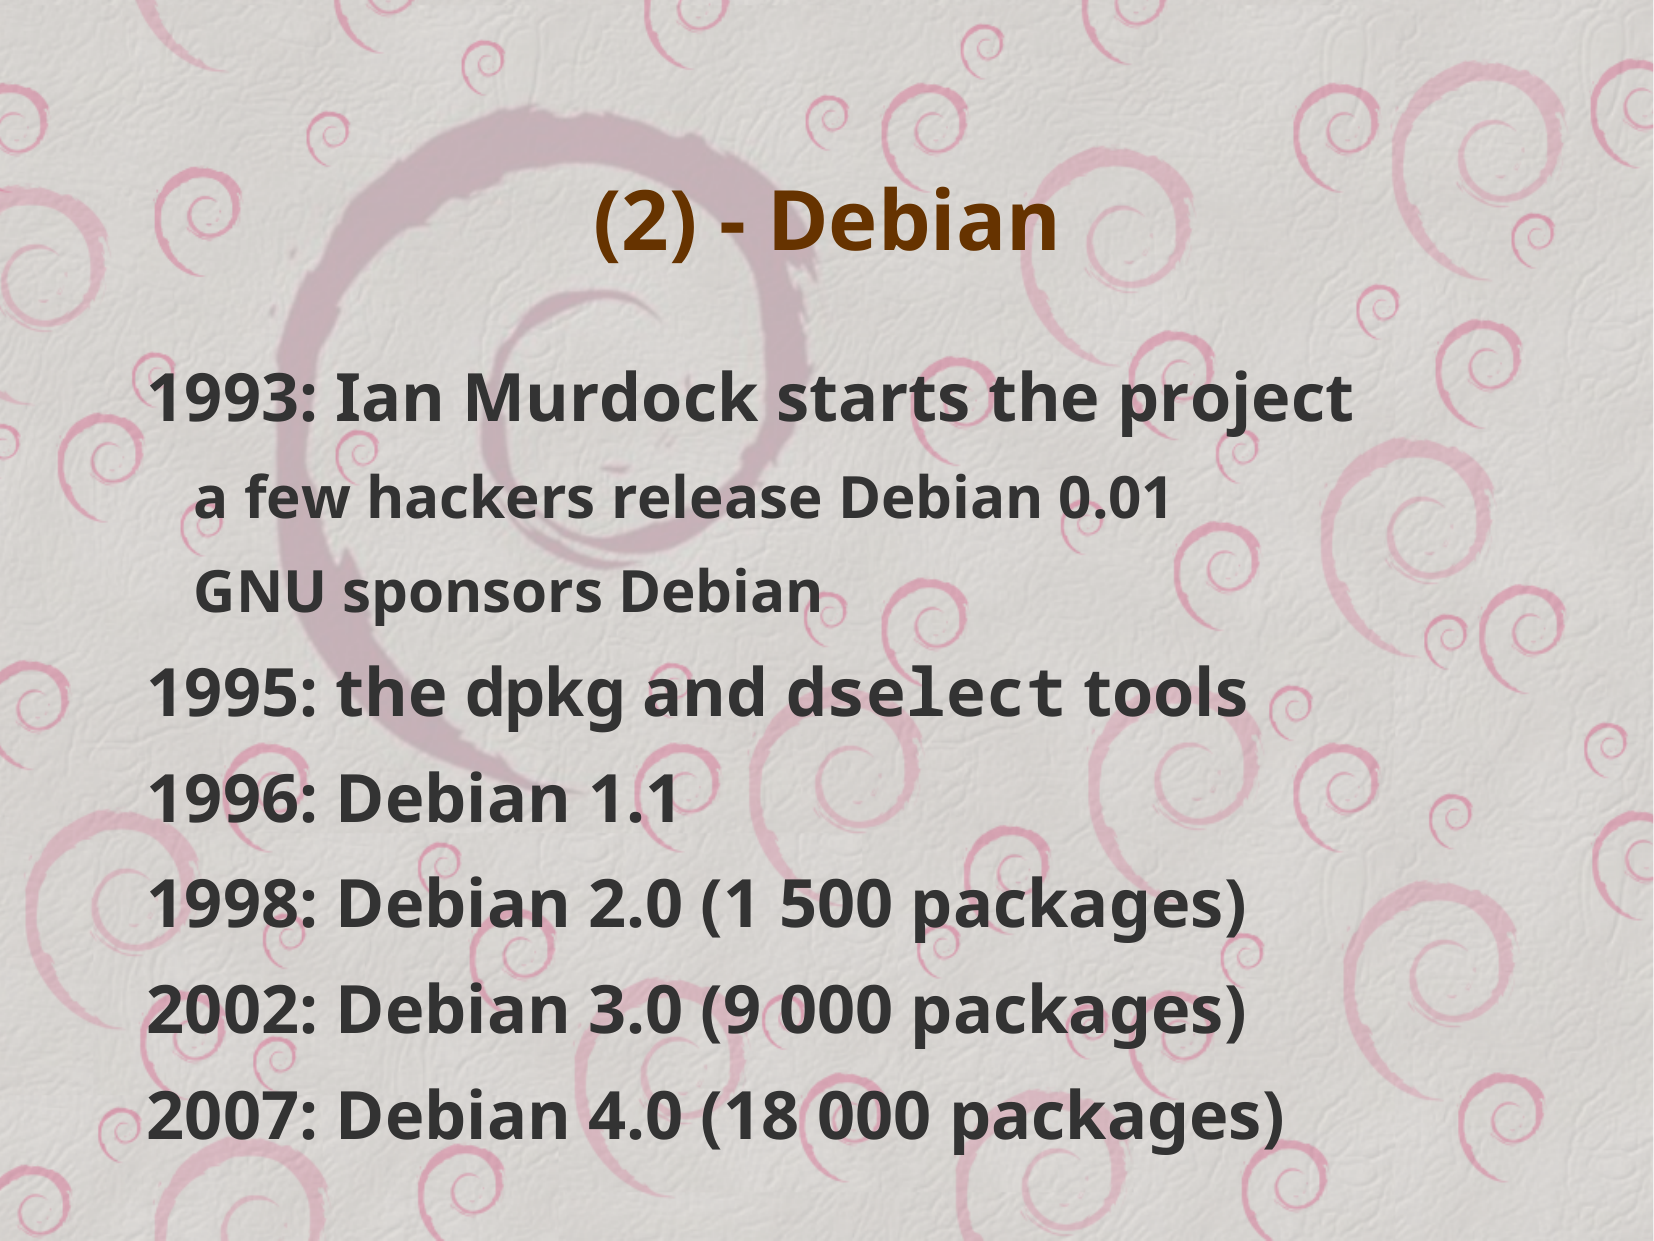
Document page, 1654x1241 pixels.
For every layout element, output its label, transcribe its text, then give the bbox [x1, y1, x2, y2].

list 1993: Ian Murdock starts the project a few hackers release Debian 0.01 GNU sponsors Debian 1995: the dpkg and dselect tools 1996: Debian 1.1 1998: Debian 2.0 (1 500 packages) 2002: Debian 3.0 (9 000 packages) 2007: Debian 4.0 (18 000 packages) [134, 350, 1516, 1133]
title (2) - Debian [121, 114, 1534, 322]
picture [0, 0, 1654, 1241]
